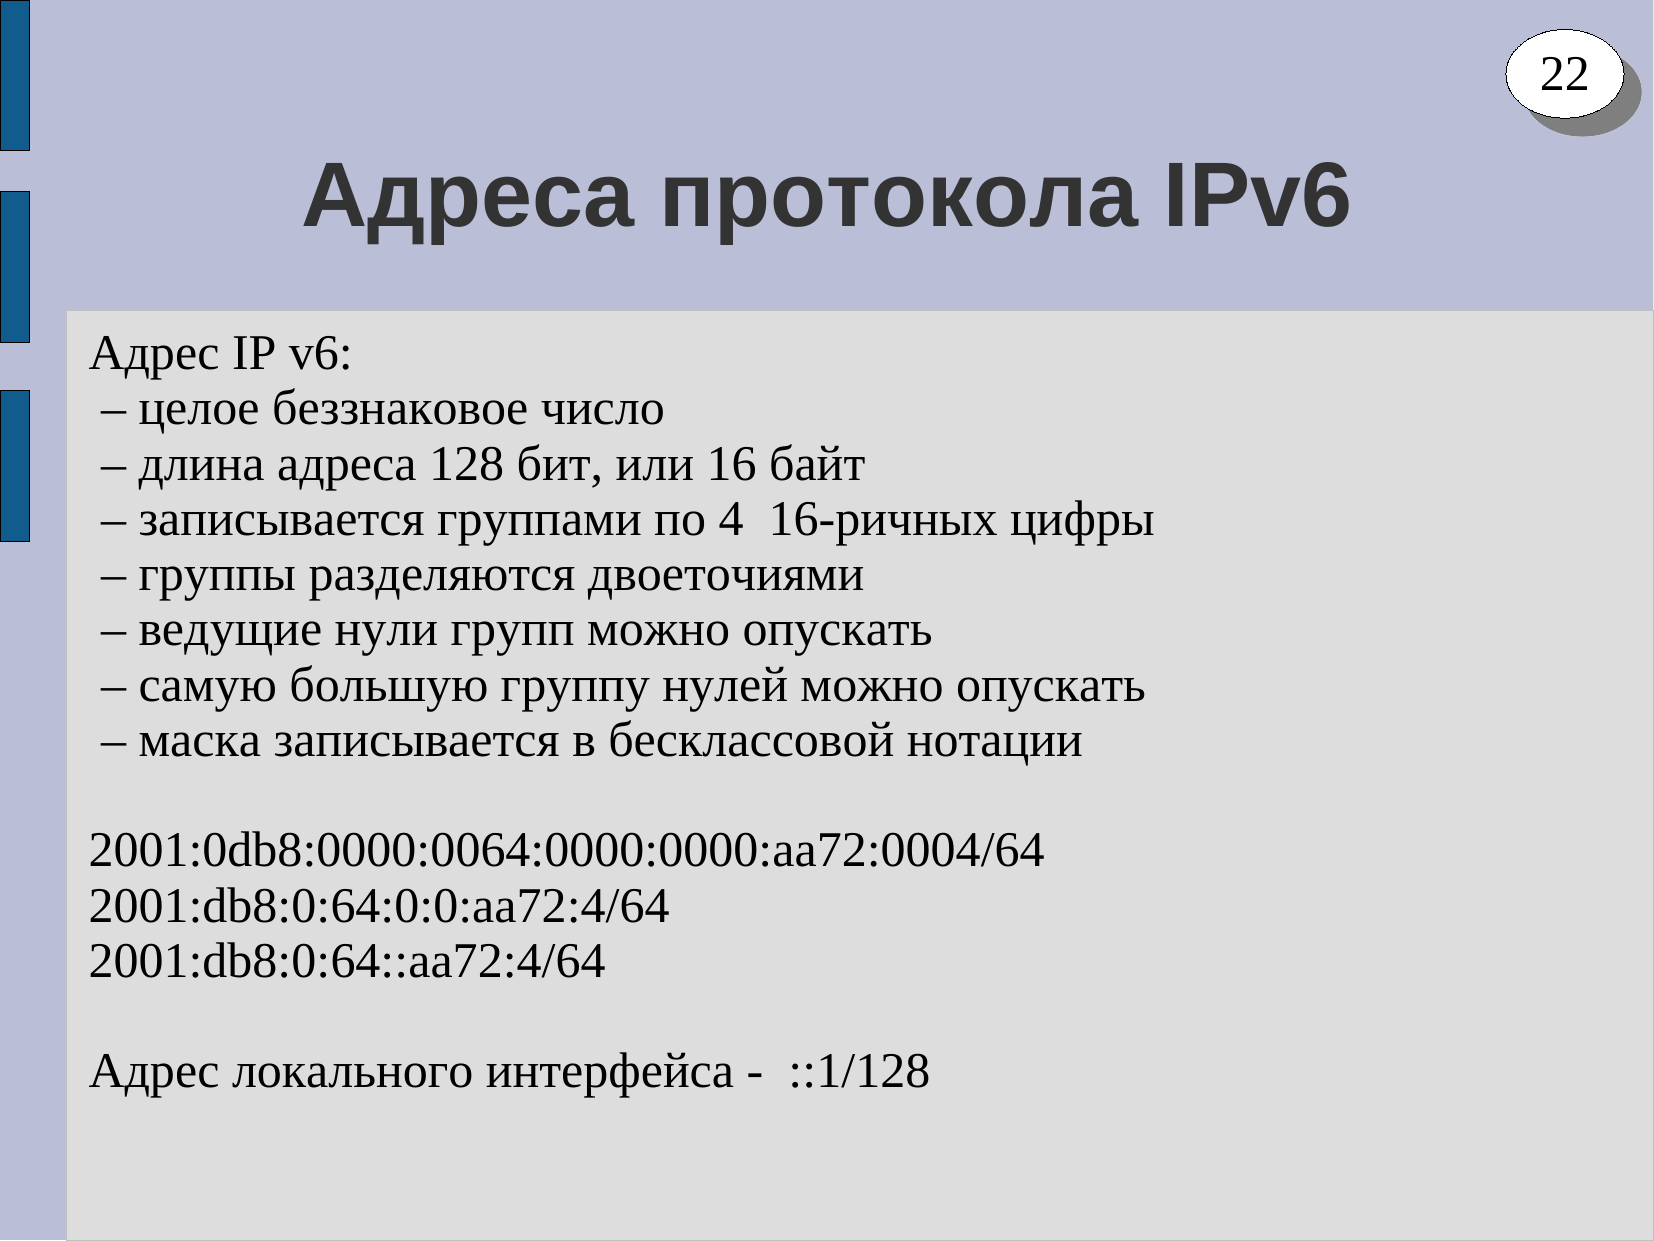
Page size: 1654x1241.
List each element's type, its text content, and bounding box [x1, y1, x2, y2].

text_box 22 [1505, 29, 1625, 119]
title Адреса протокола IPv6 [121, 91, 1534, 299]
text_box Адрес IP v6: – целое беззнаковое число – длина адреса 128 бит, или 16 байт – записывается группами по 4 16-ричных цифры – группы разделяются двоеточиями – ведущие нули групп можно опускать – самую большую группу нулей можно опускать – маска записывается в бесклассовой нотации 2001:0db8:0000:0064:0000:0000:aa72:0004/64 2001:db8:0:64:0:0:aa72:4/64 2001:db8:0:64::aa72:4/64 Адрес локального интерфейса - ::1/128 [88, 324, 1565, 1176]
